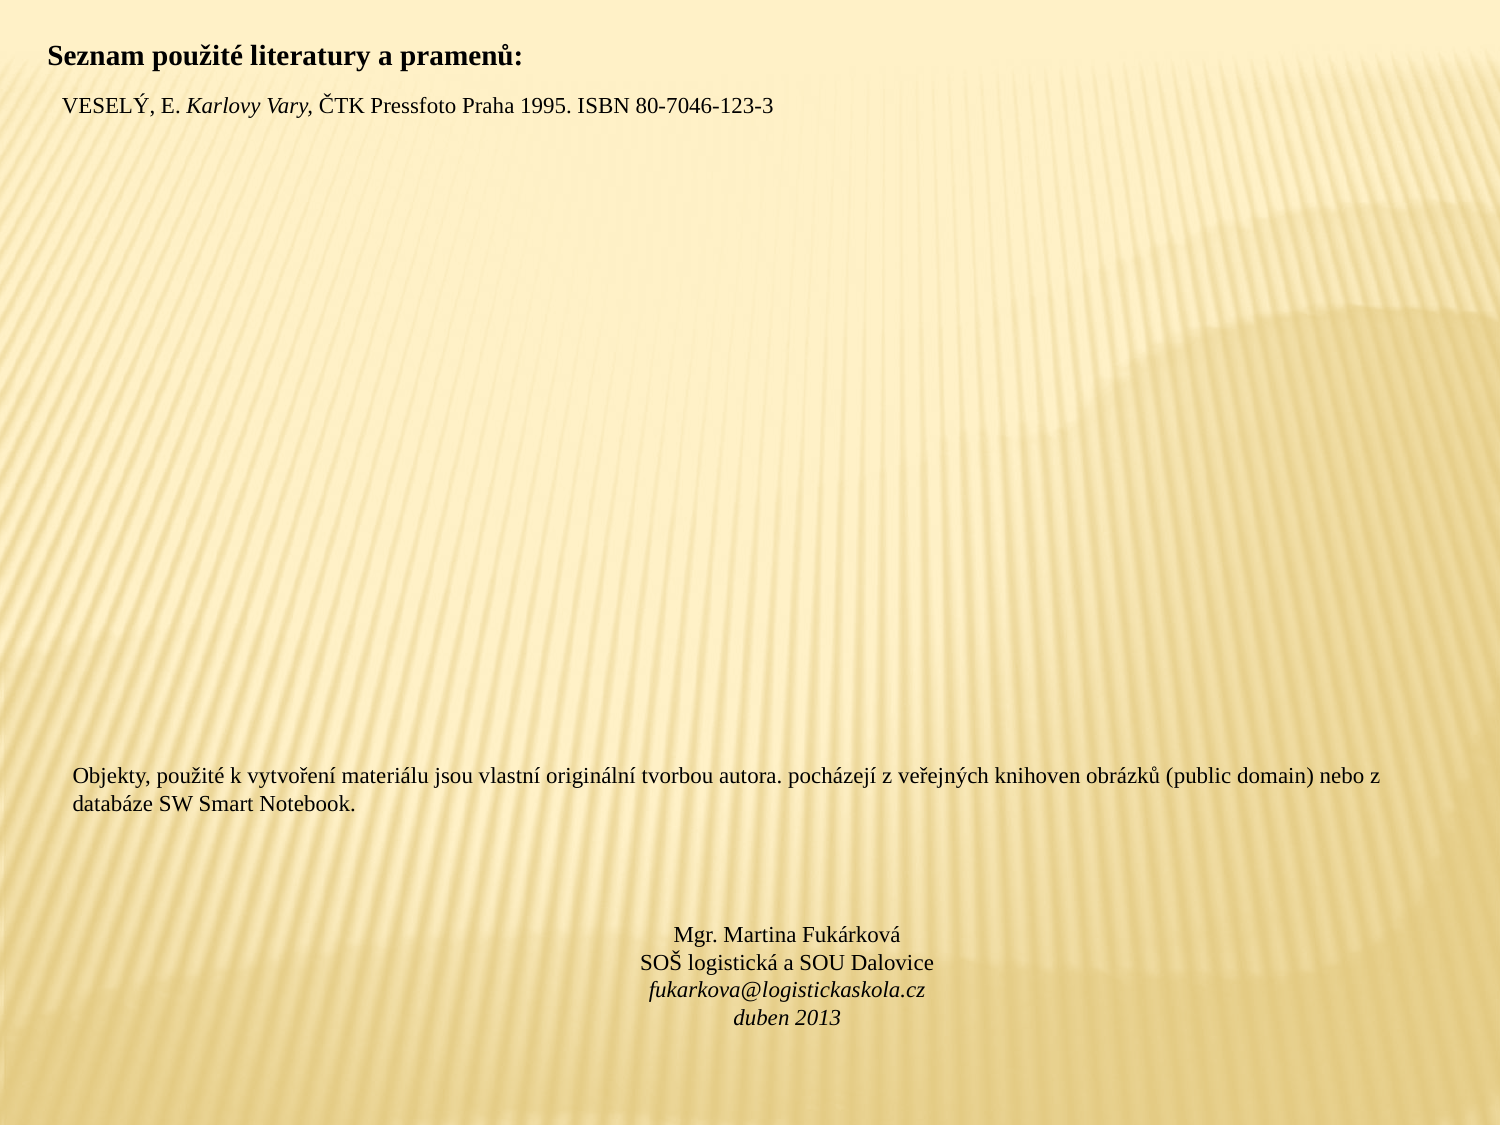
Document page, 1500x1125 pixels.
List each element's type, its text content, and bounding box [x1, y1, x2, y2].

text_box Seznam použité literatury a pramenů: [33, 29, 762, 79]
text_box Objekty, použité k vytvoření materiálu jsou vlastní originální tvorbou autora. pocházejí z veřejných knihoven obrázků (public domain) nebo z databáze SW Smart Notebook. [58, 753, 1442, 823]
text_box VESELÝ, E. Karlovy Vary, ČTK Pressfoto Praha 1995. ISBN 80-7046-123-3 [48, 84, 856, 126]
text_box Mgr. Martina Fukárková SOŠ logistická a SOU Dalovice fukarkova@logistickaskola.cz duben 2013 [494, 913, 1080, 1041]
